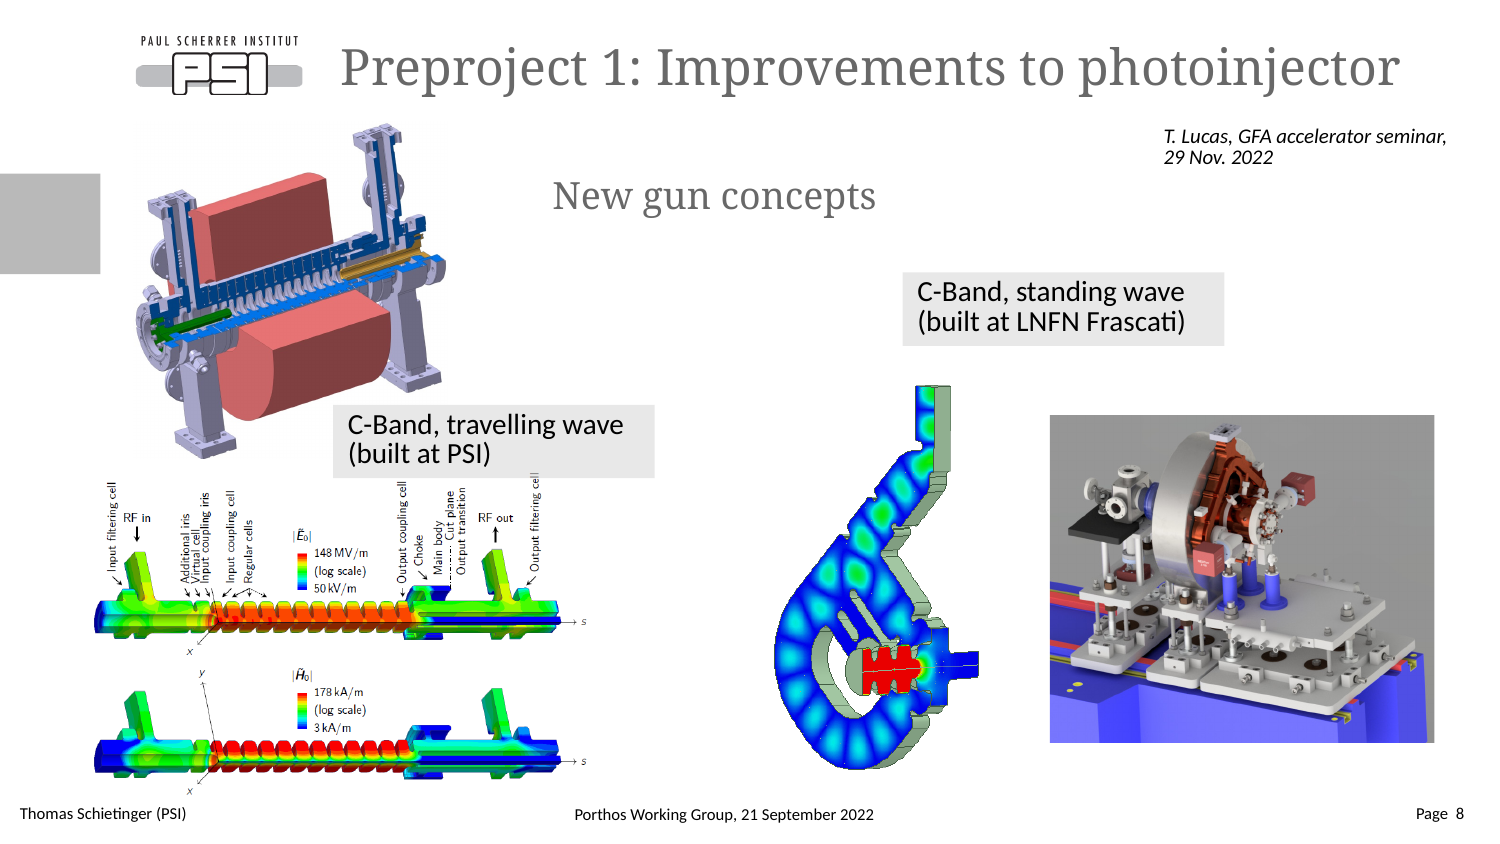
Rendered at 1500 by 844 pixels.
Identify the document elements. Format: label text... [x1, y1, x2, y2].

picture [756, 379, 1007, 775]
picture [1049, 415, 1435, 743]
text_box T. Lucas, GFA accelerator seminar, 29 Nov. 2022 [1148, 120, 1471, 178]
text_box C-Band, travelling wave (built at PSI) [333, 404, 655, 479]
picture [72, 121, 613, 807]
text_box C-Band, standing wave (built at LNFN Frascati) [902, 272, 1225, 346]
title Preproject 1: Improvements to photoinjector [340, 35, 1477, 102]
title New gun concepts [552, 172, 893, 227]
